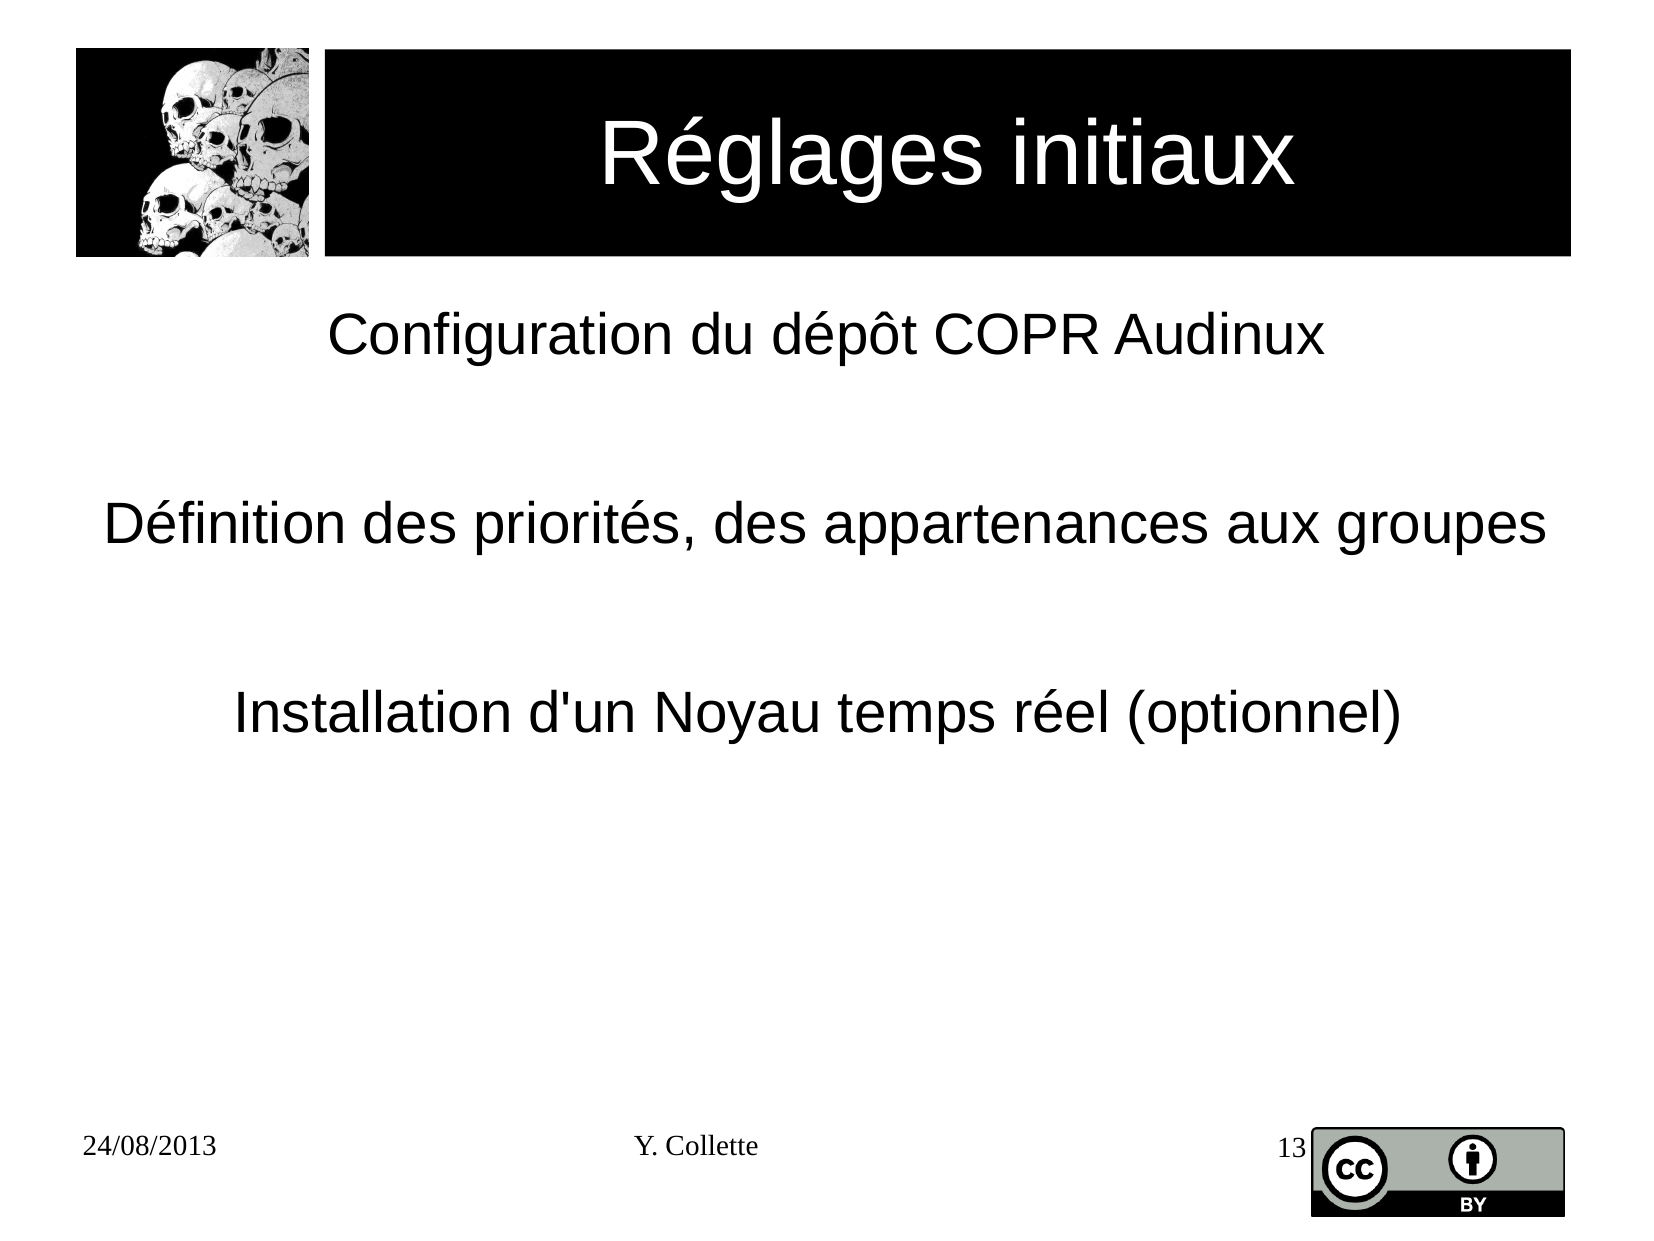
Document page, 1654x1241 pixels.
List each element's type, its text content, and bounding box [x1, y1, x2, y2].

list Configuration du dépôt COPR Audinux Définition des priorités, des appartenances aux groupes Installation d'un Noyau temps réel (optionnel) [59, 302, 1595, 1022]
title Réglages initiaux [324, 49, 1571, 257]
picture [1311, 1127, 1565, 1217]
picture [76, 48, 309, 257]
